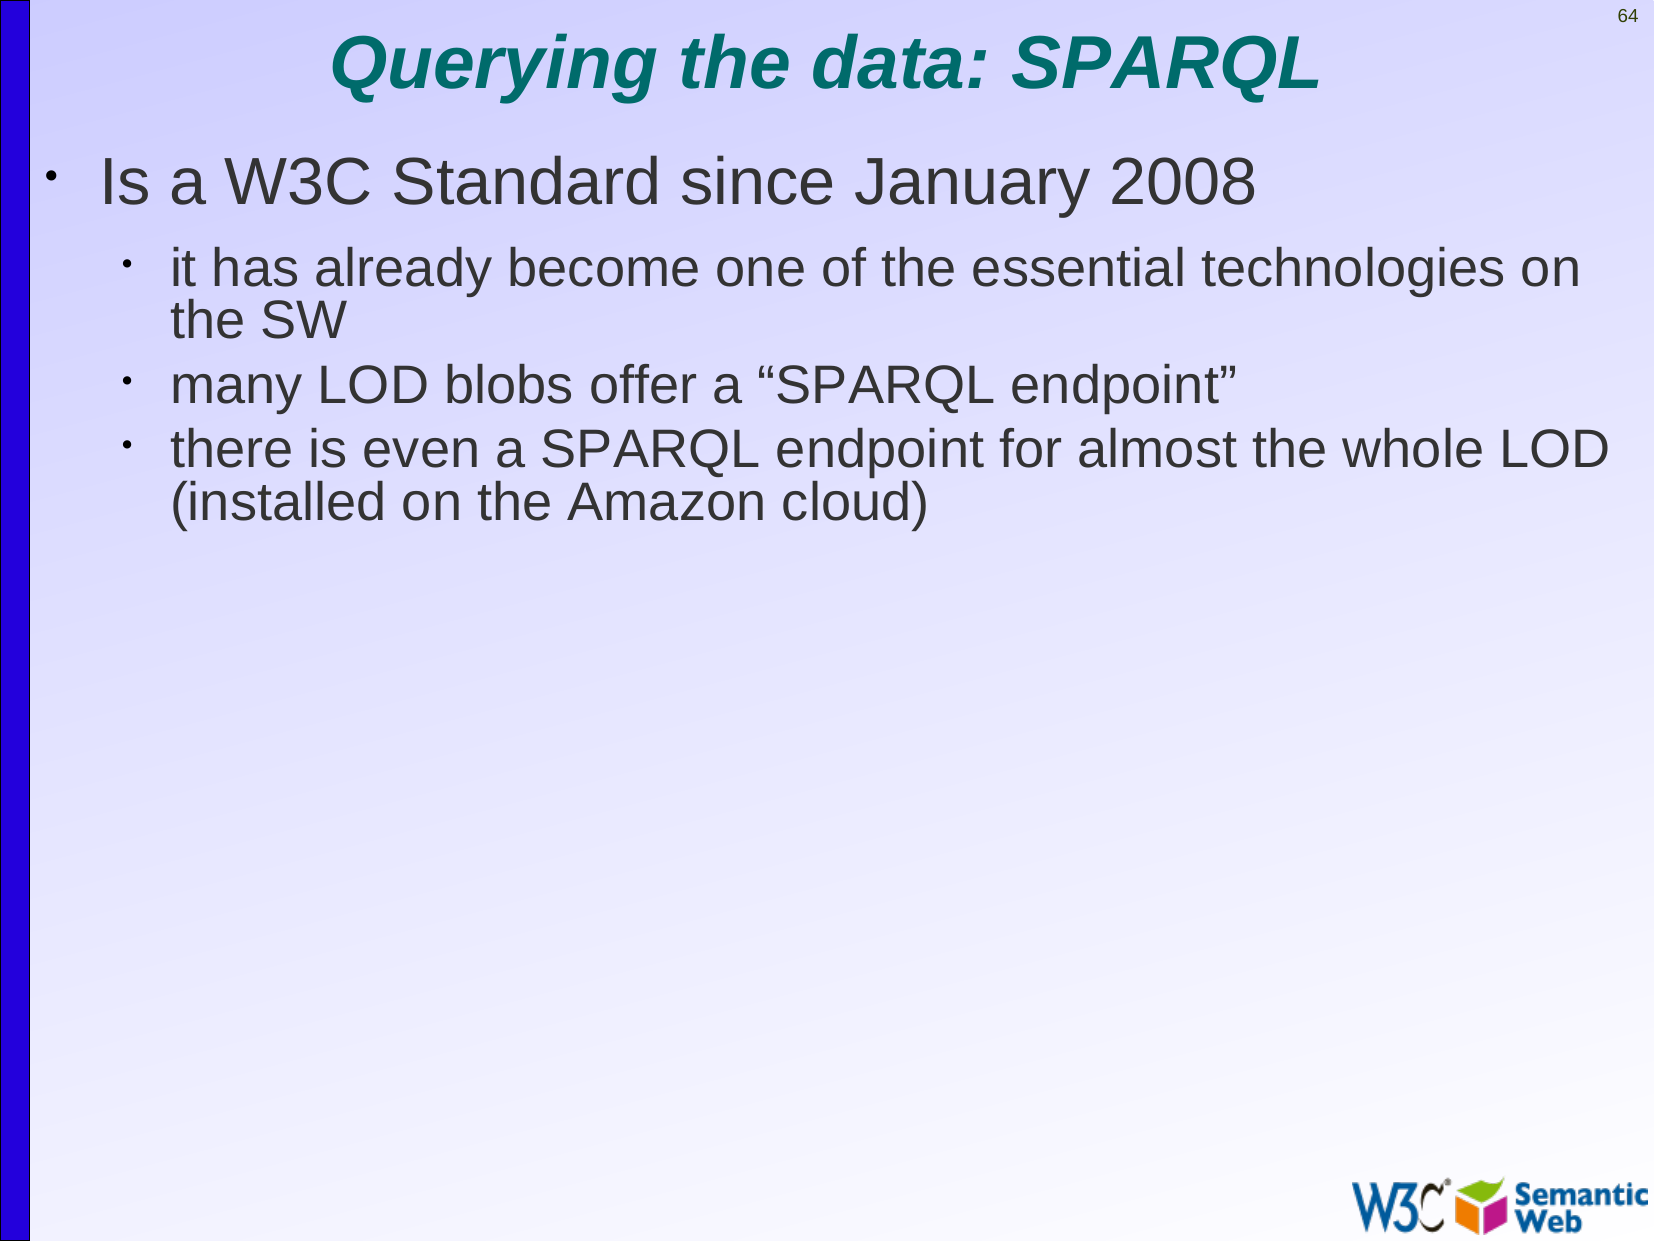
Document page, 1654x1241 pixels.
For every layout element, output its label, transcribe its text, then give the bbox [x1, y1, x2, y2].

picture [1352, 1175, 1648, 1235]
title Querying the data: SPARQL [0, 5, 1654, 125]
list Is a W3C Standard since January 2008 it has already become one of the essential technologies on the SW many LOD blobs offer a “SPARQL endpoint” there is even a SPARQL endpoint for almost the whole LOD (installed on the Amazon cloud) [29, 147, 1624, 1119]
